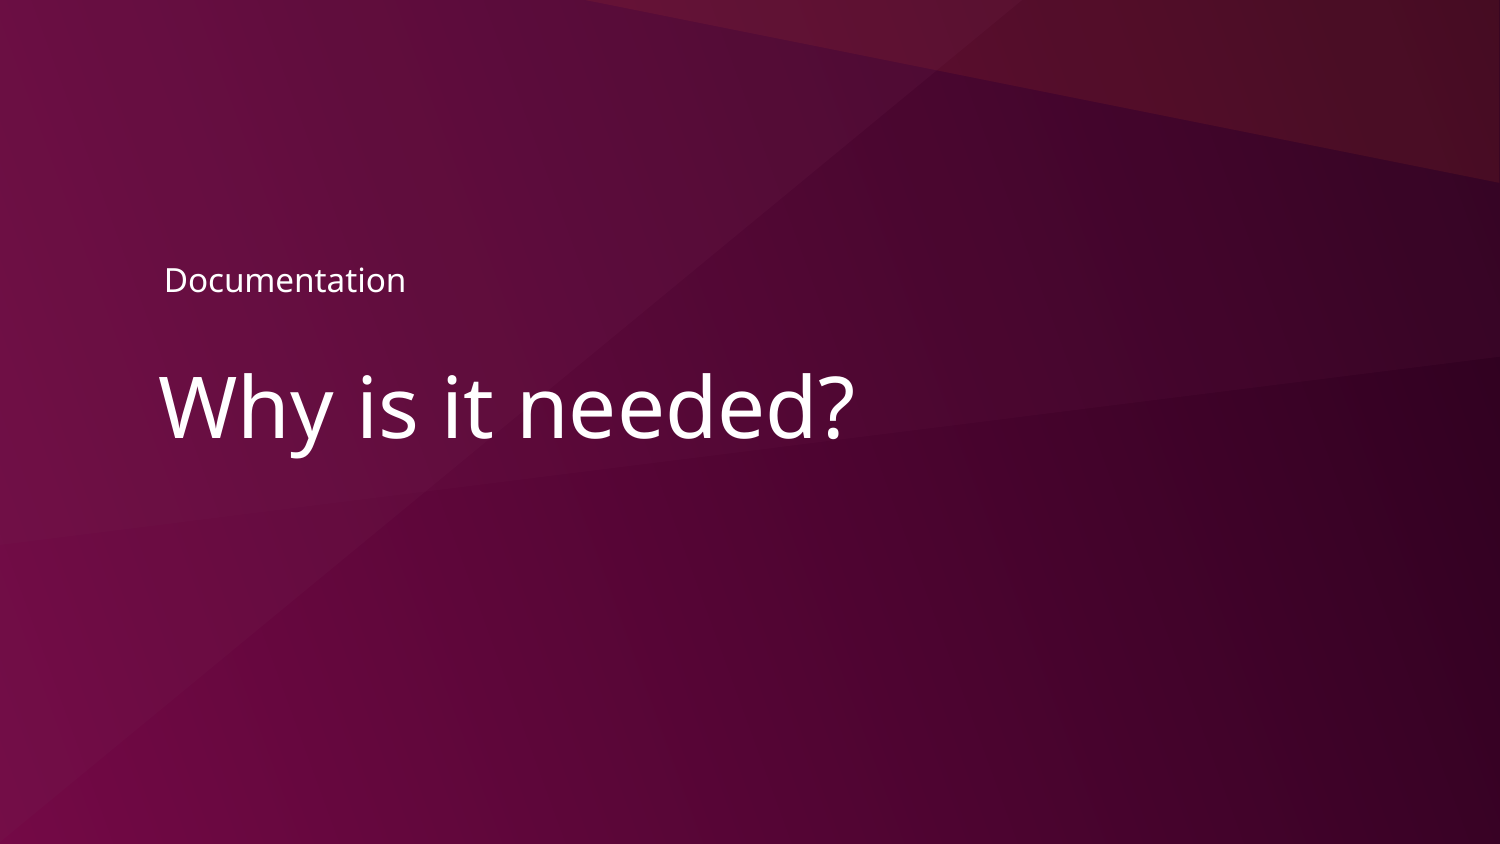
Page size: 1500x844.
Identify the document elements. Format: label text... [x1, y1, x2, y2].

title Why is it needed? [158, 352, 1378, 607]
subtitle Documentation [163, 259, 940, 324]
